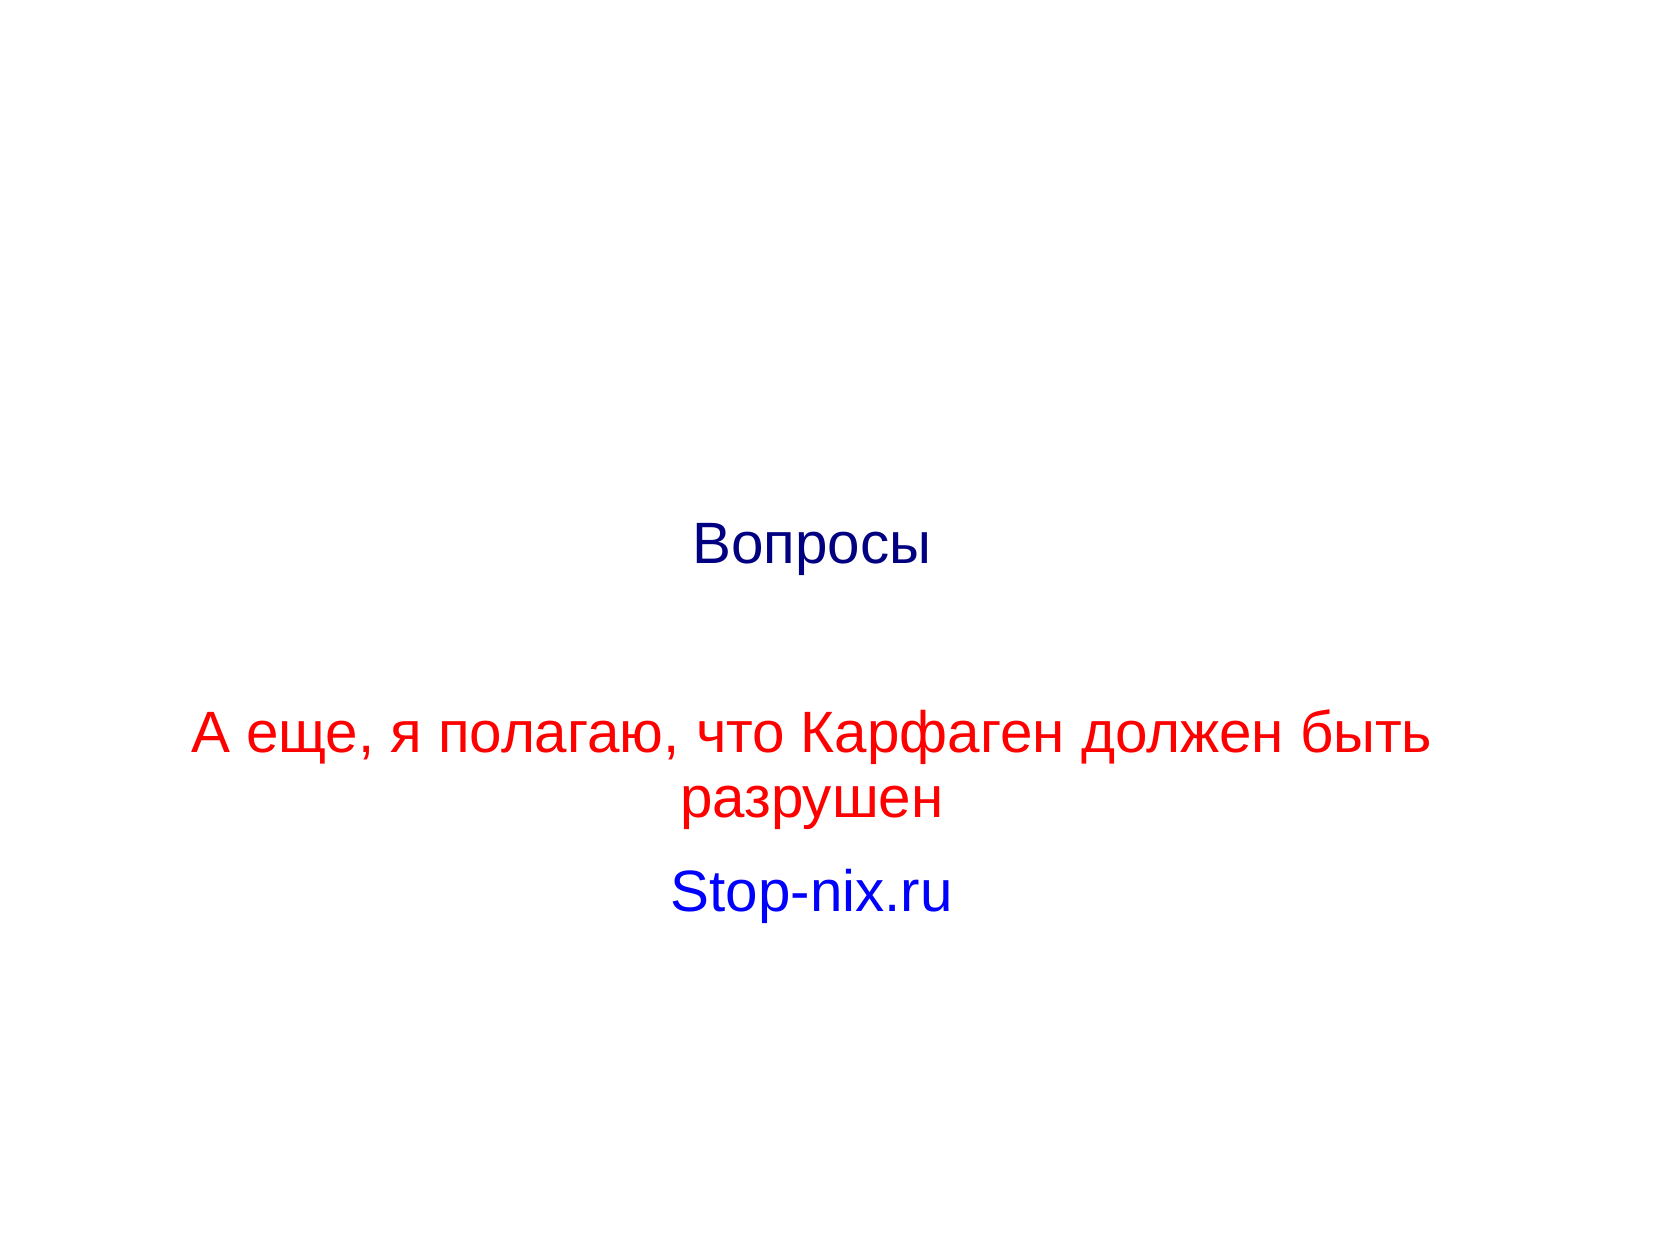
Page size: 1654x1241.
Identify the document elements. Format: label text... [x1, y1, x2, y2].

list Вопросы А еще, я полагаю, что Карфаген должен быть разрушен Stop-nix.ru [59, 206, 1565, 1182]
